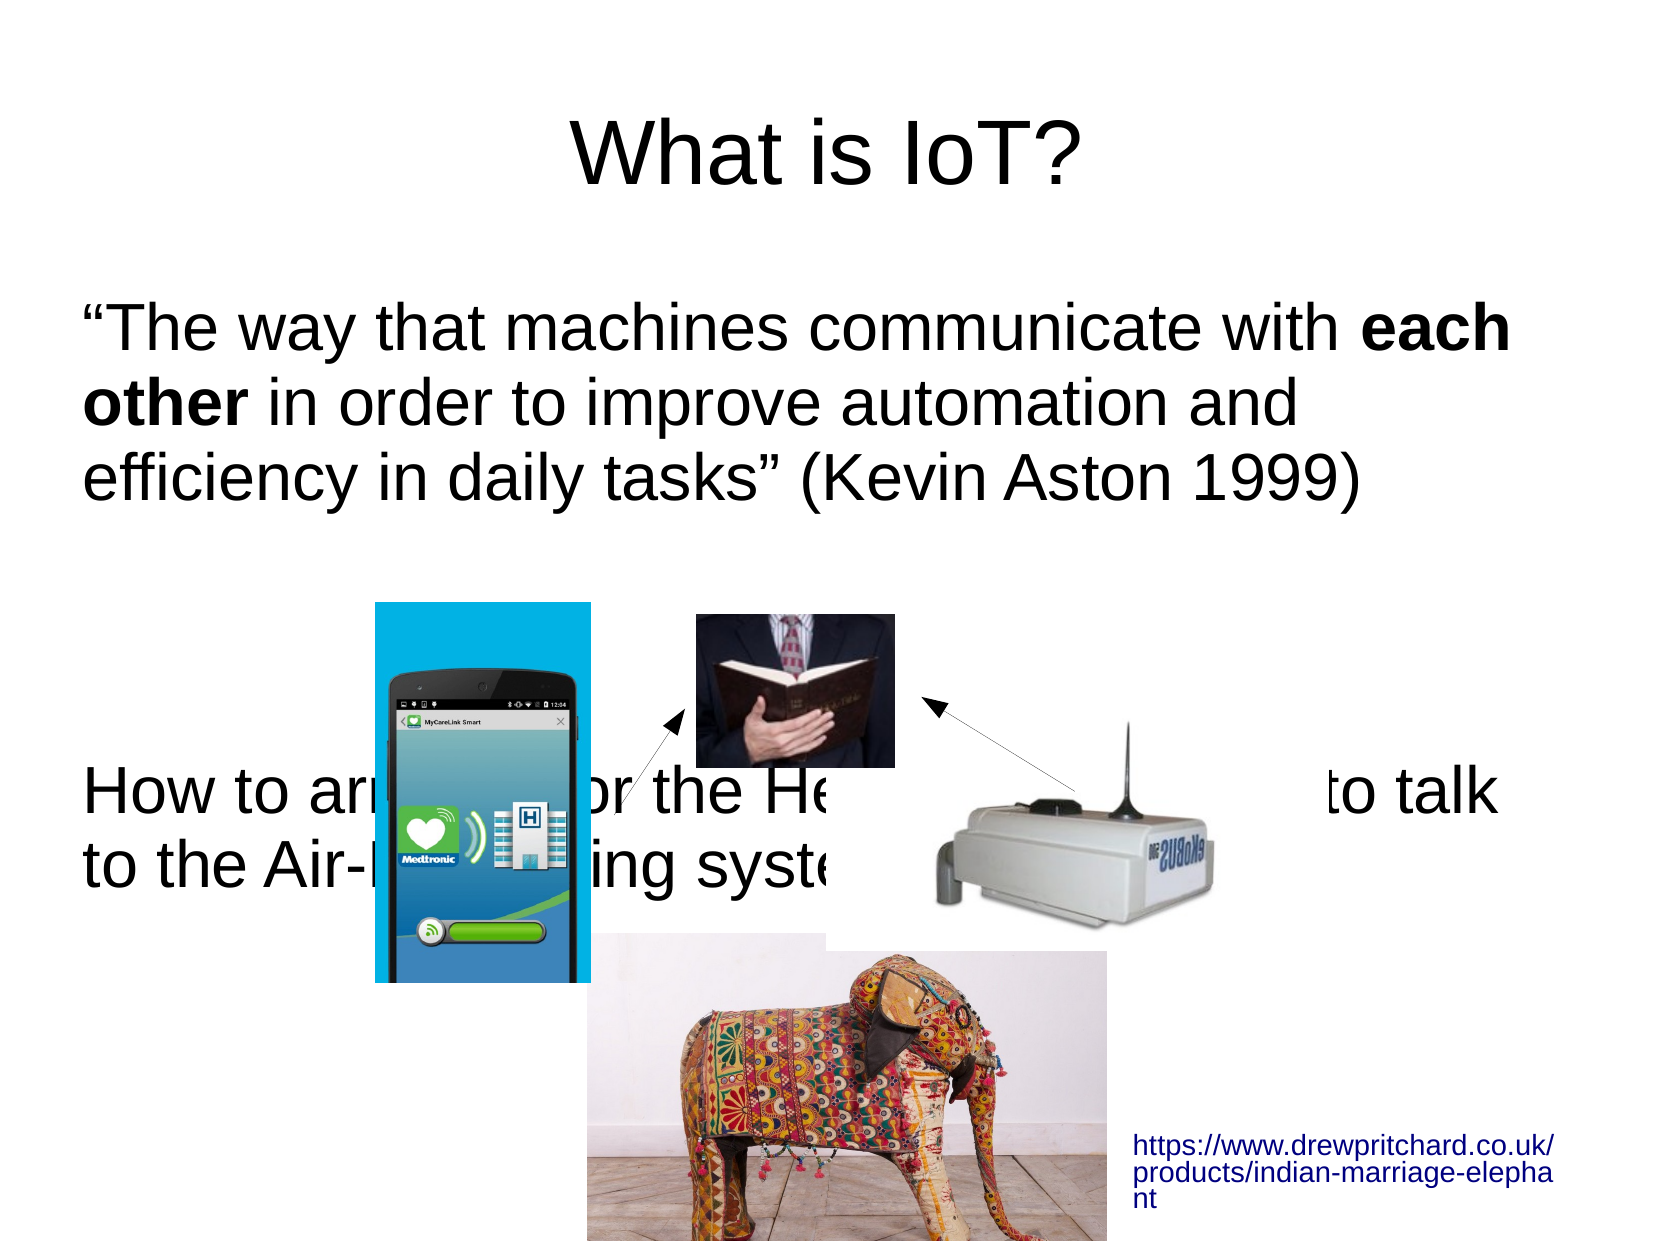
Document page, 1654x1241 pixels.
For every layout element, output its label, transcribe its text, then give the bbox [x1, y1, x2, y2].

text_box https://www.drewpritchard.co.uk/ products/indian-marriage-elephant [1117, 1121, 1583, 1229]
picture [587, 1010, 1107, 1241]
list “The way that machines communicate with each other in order to improve automation and efficiency in daily tasks” (Kevin Aston 1999) How to arrange for the Heart-Monitor App to talk to the Air-Monitoring system? [82, 290, 1571, 1010]
title What is IoT? [82, 49, 1571, 257]
picture [696, 614, 1329, 951]
picture [387, 668, 578, 983]
